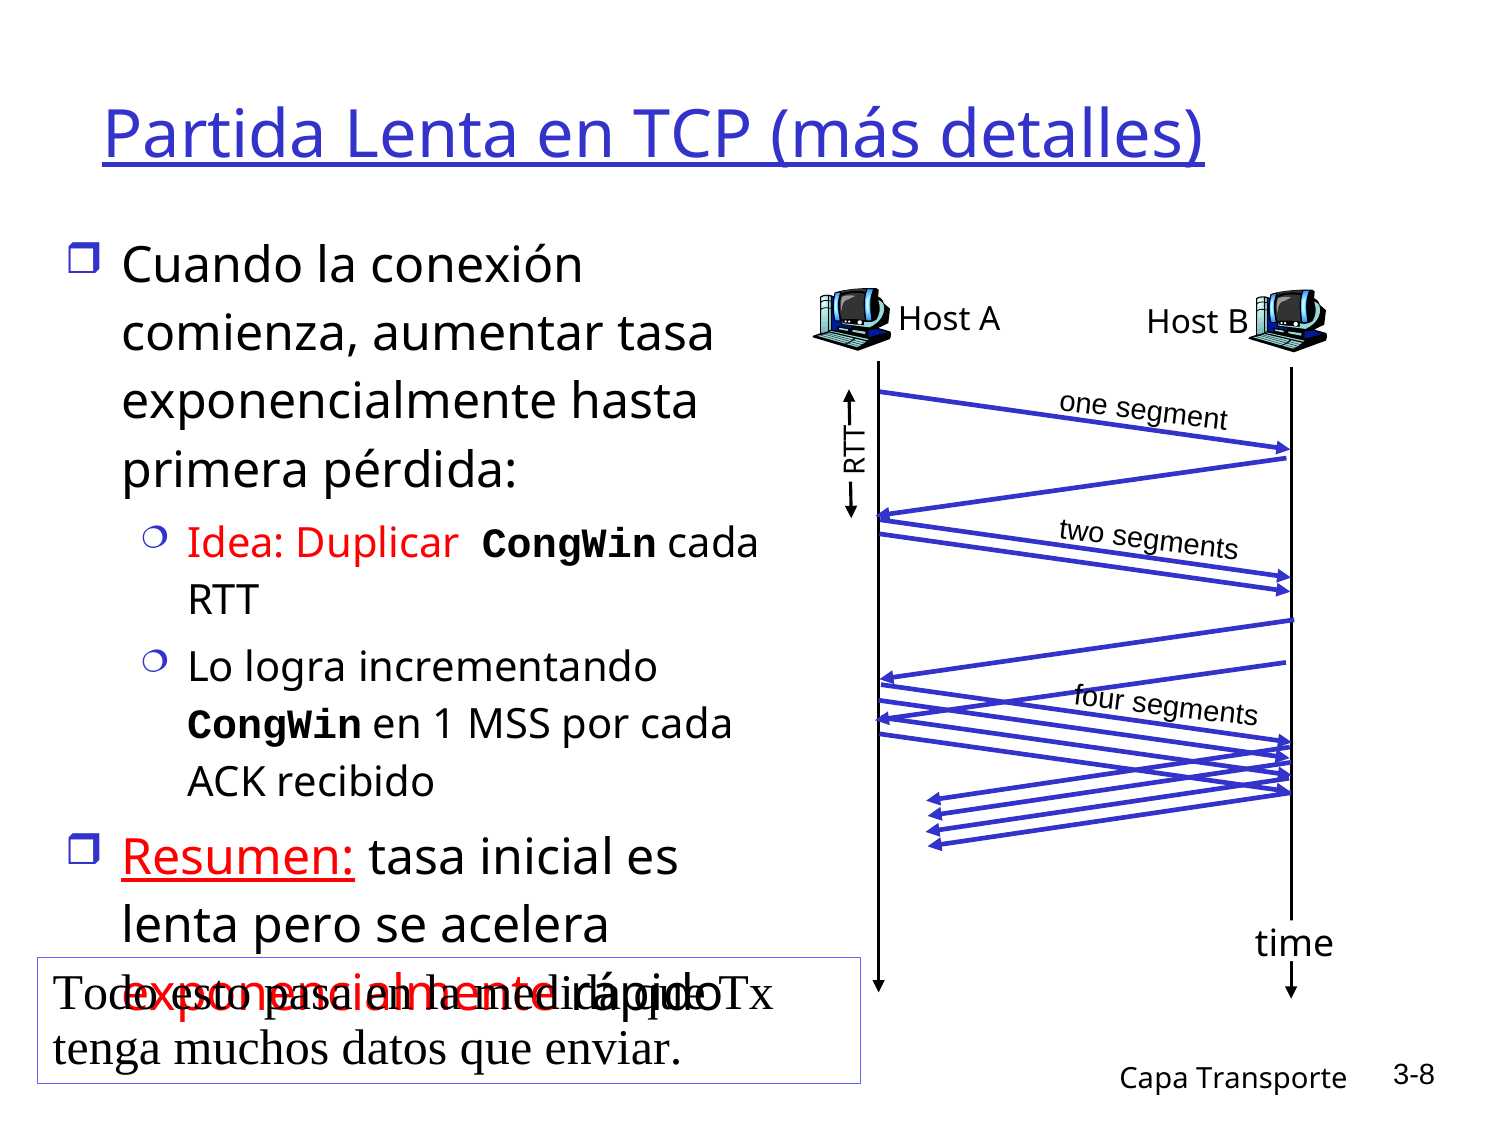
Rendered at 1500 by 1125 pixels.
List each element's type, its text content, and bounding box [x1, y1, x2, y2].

picture [1248, 289, 1329, 353]
text_box Host A [883, 287, 1016, 349]
text_box Todo esto pasa en la medida que Tx tenga muchos datos que enviar. [37, 957, 861, 1084]
text_box two segments [1041, 502, 1257, 576]
text_box four segments [1057, 668, 1277, 737]
text_box RTT [825, 410, 877, 491]
text_box time [1240, 908, 1350, 976]
text_box four segments [1056, 712, 1250, 740]
list Cuando la conexión comienza, aumentar tasa exponencialmente hasta primera pérdida: Idea: Duplicar CongWin cada RTT Lo logra incrementando CongWin en 1 MSS por cada ACK recibido Resumen: tasa inicial es lenta pero se acelera exponencialmente rápido [50, 221, 793, 957]
text_box one segment [1042, 374, 1246, 447]
picture [812, 287, 893, 351]
text_box Host B [1131, 290, 1265, 352]
title Partida Lenta en TCP (más detalles) [87, 37, 1363, 225]
